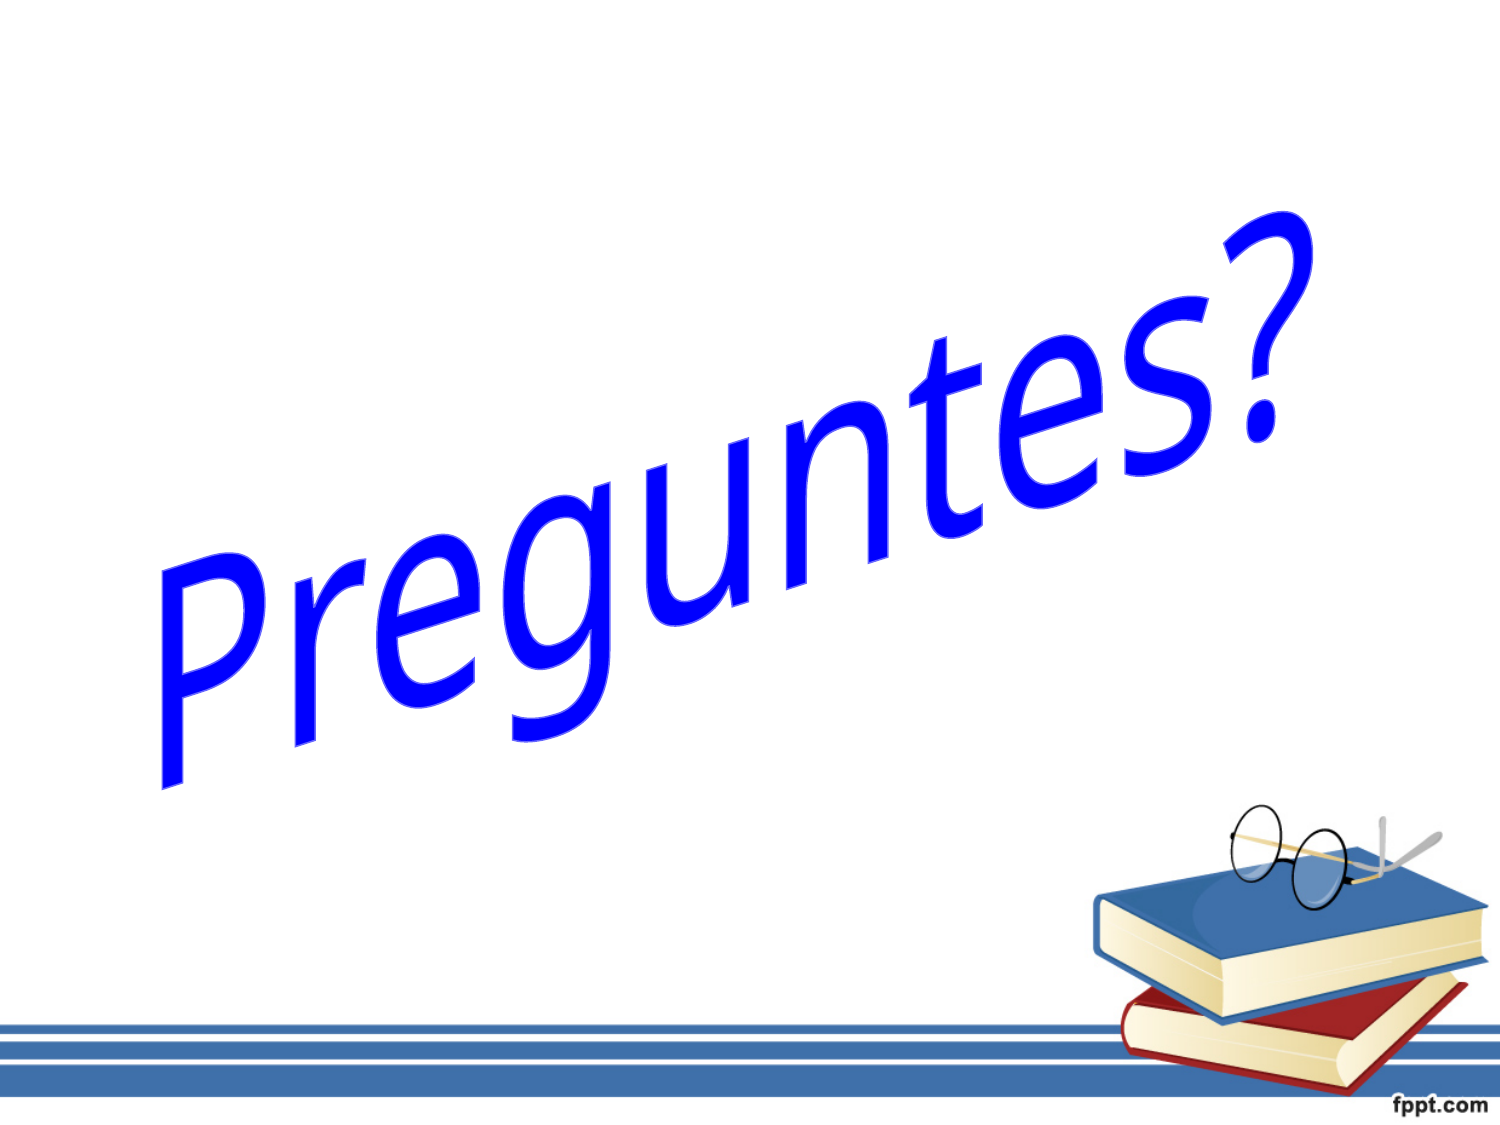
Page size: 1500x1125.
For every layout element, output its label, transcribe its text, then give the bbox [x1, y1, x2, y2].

text_box Preguntes? [1247, 399, 1275, 443]
text_box Preguntes? [999, 335, 1103, 509]
text_box Preguntes? [1124, 296, 1211, 477]
text_box Preguntes? [909, 336, 983, 539]
text_box Preguntes? [1223, 211, 1313, 380]
text_box Preguntes? [376, 534, 480, 708]
picture [0, 0, 1500, 1125]
text_box Preguntes? [162, 553, 265, 790]
text_box Preguntes? [786, 401, 888, 590]
text_box Preguntes? [503, 482, 610, 742]
text_box Preguntes? [646, 437, 749, 627]
text_box Preguntes? [295, 559, 366, 747]
